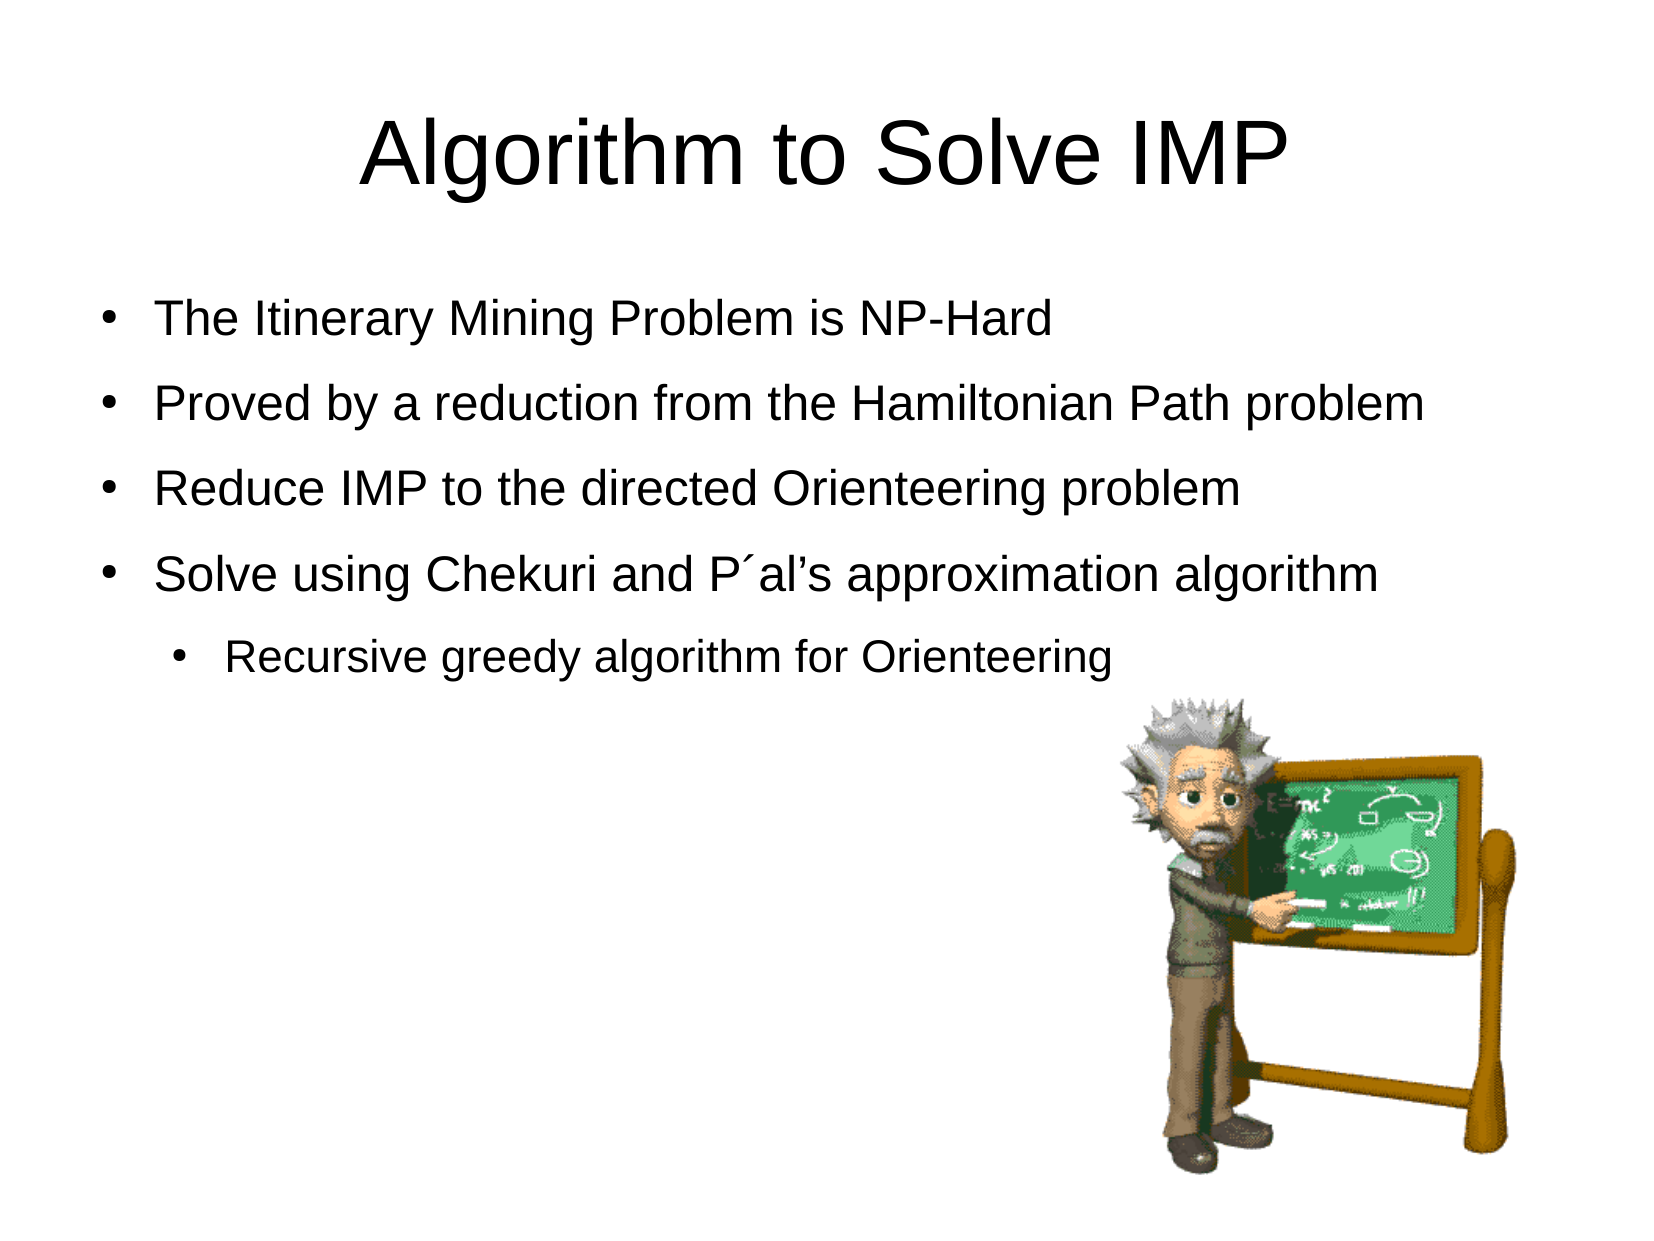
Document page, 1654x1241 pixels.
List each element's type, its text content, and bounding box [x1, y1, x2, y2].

list The Itinerary Mining Problem is NP-Hard Proved by a reduction from the Hamiltonian Path problem Reduce IMP to the directed Orienteering problem Solve using Chekuri and P´al’s approximation algorithm Recursive greedy algorithm for Orienteering [82, 290, 1571, 1109]
title Algorithm to Solve IMP [82, 49, 1571, 257]
picture [1050, 671, 1579, 1201]
